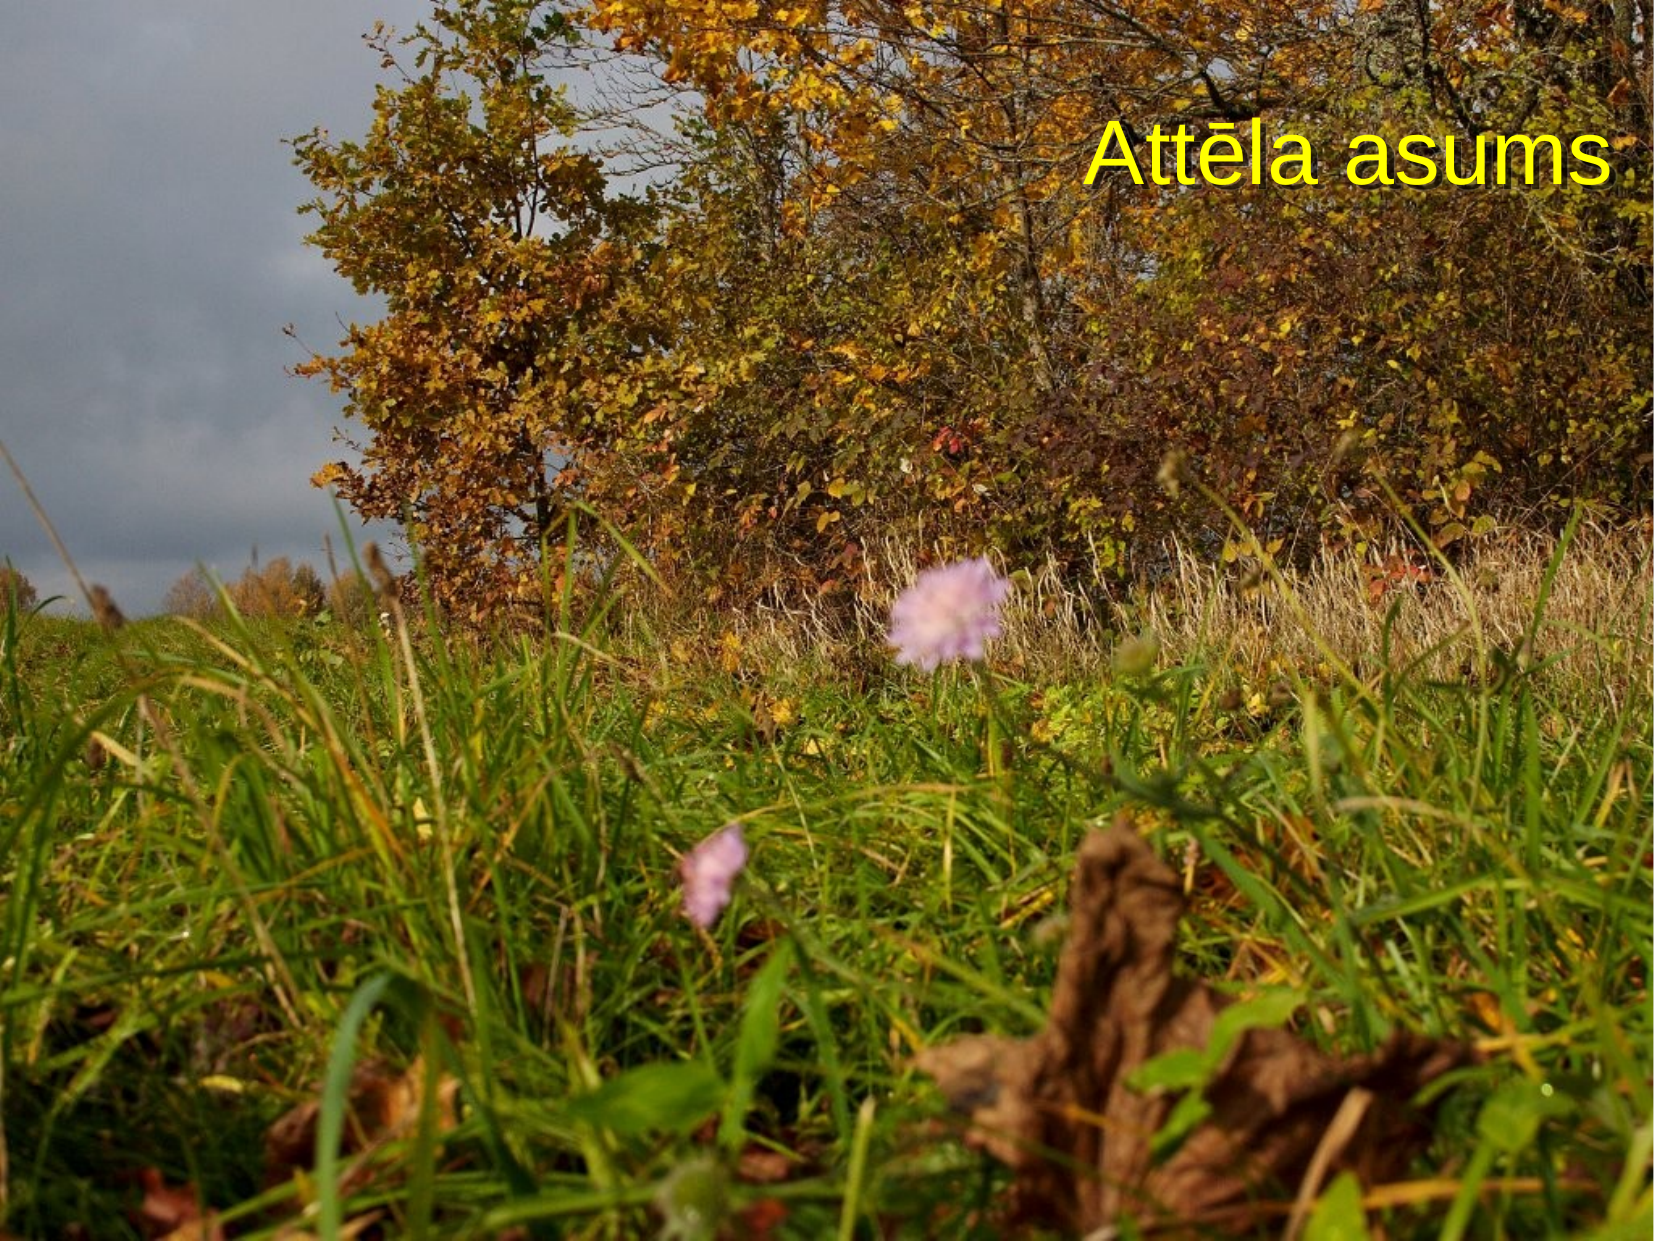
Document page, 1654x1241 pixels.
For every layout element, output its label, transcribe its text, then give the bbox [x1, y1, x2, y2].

picture [0, 0, 1654, 1241]
title Attēla asums [42, 49, 1615, 257]
